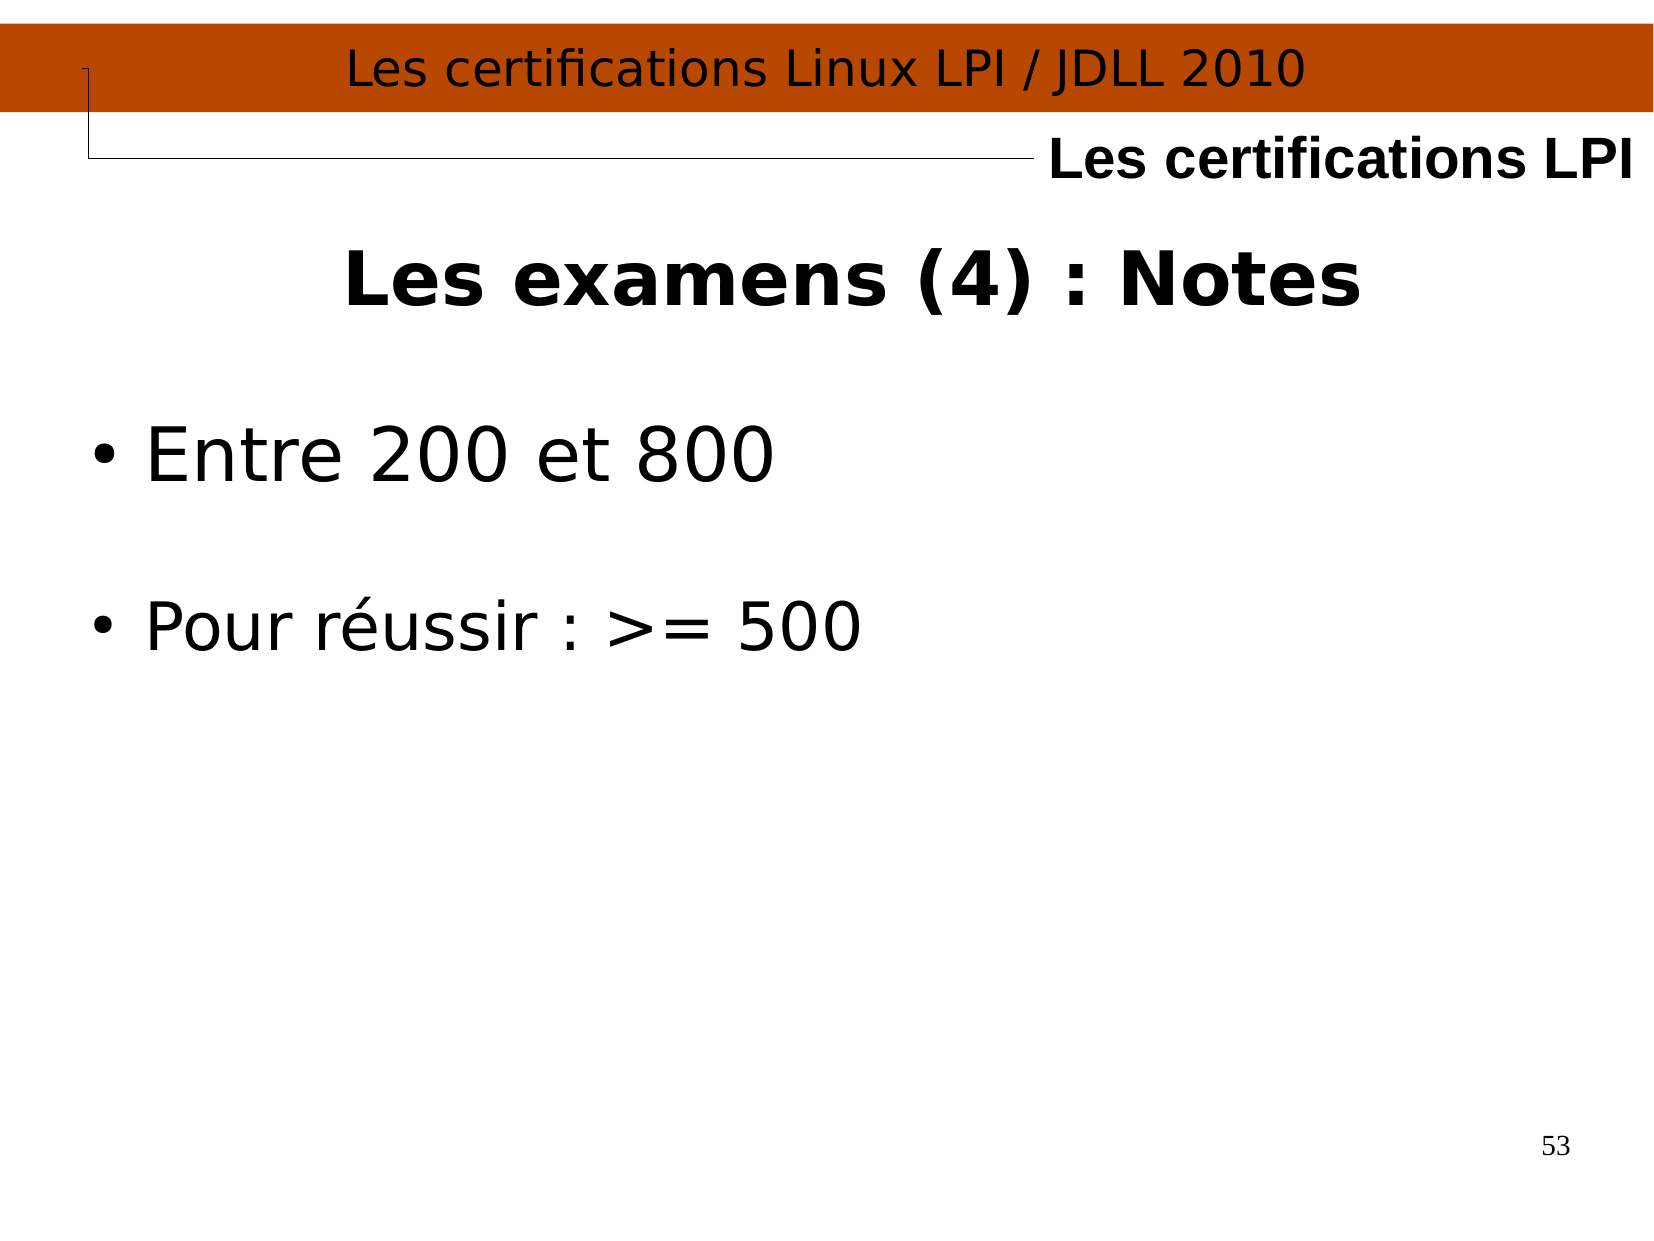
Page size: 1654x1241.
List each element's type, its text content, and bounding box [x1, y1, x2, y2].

text_box Les certifications LPI [1033, 118, 1654, 198]
text_box [0, 23, 1654, 113]
list Les examens (4) : Notes Entre 200 et 800 Pour réussir : >= 500 [73, 236, 1562, 1047]
title Les certifications Linux LPI / JDLL 2010 [82, 39, 1571, 99]
